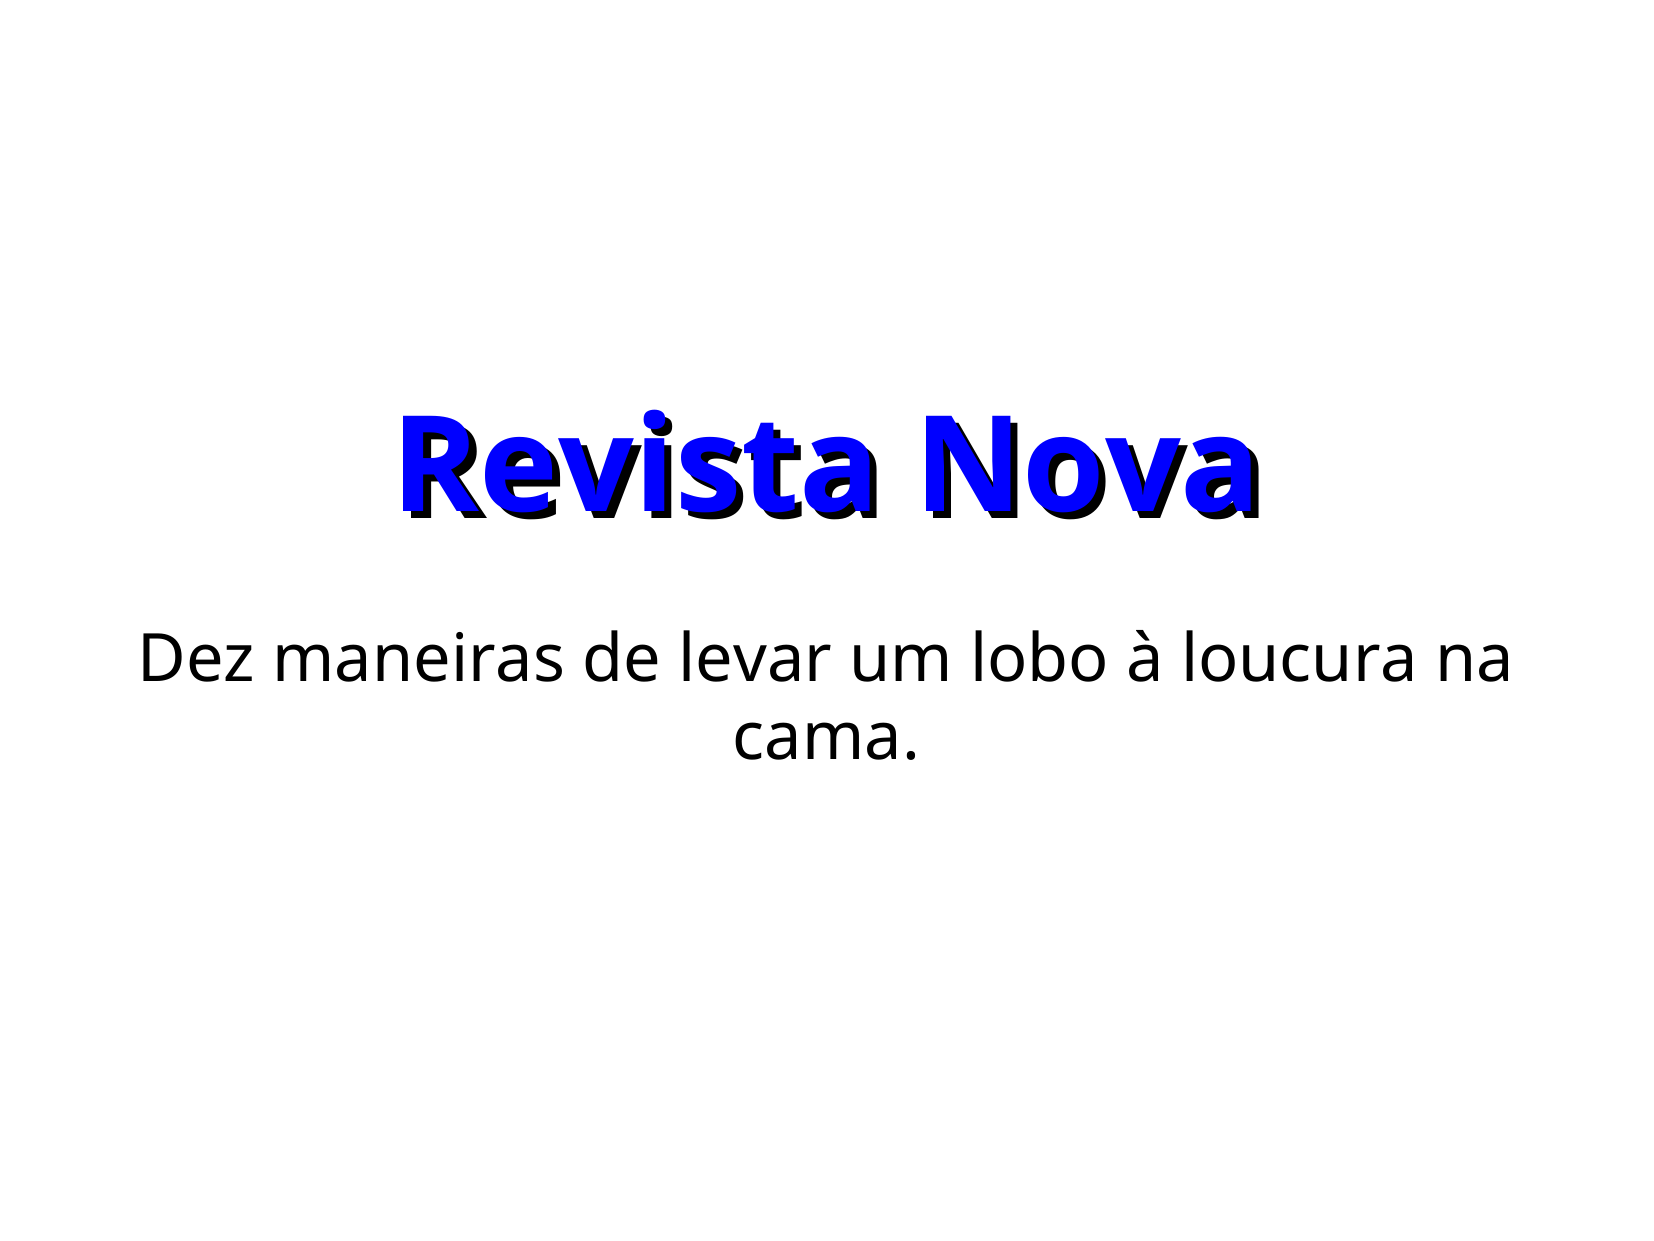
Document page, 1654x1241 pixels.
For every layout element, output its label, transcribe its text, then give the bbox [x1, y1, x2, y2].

text_box Revista Nova Dez maneiras de levar um lobo à loucura na cama. [82, 56, 1571, 1102]
